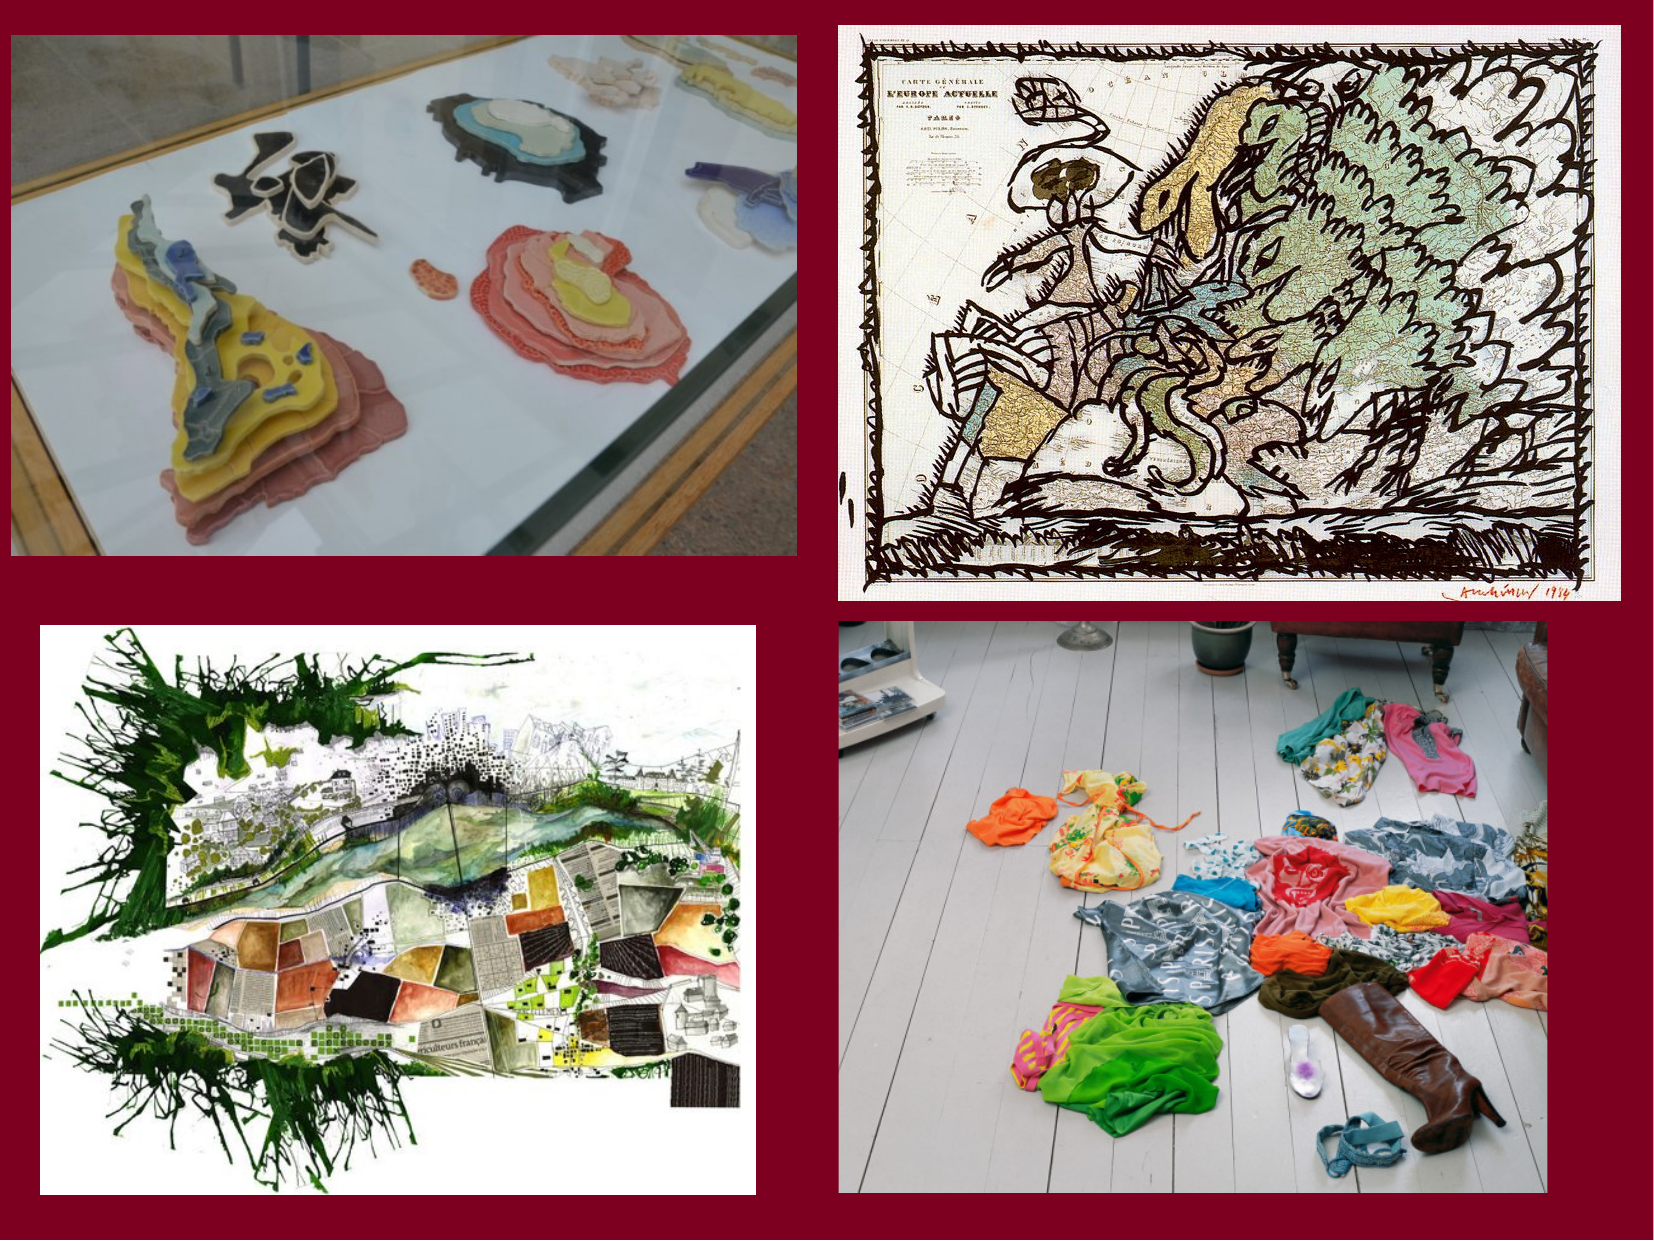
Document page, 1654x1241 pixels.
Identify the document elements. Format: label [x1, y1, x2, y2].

picture [838, 621, 1548, 1193]
picture [40, 625, 756, 1195]
picture [838, 25, 1621, 601]
picture [11, 35, 797, 556]
